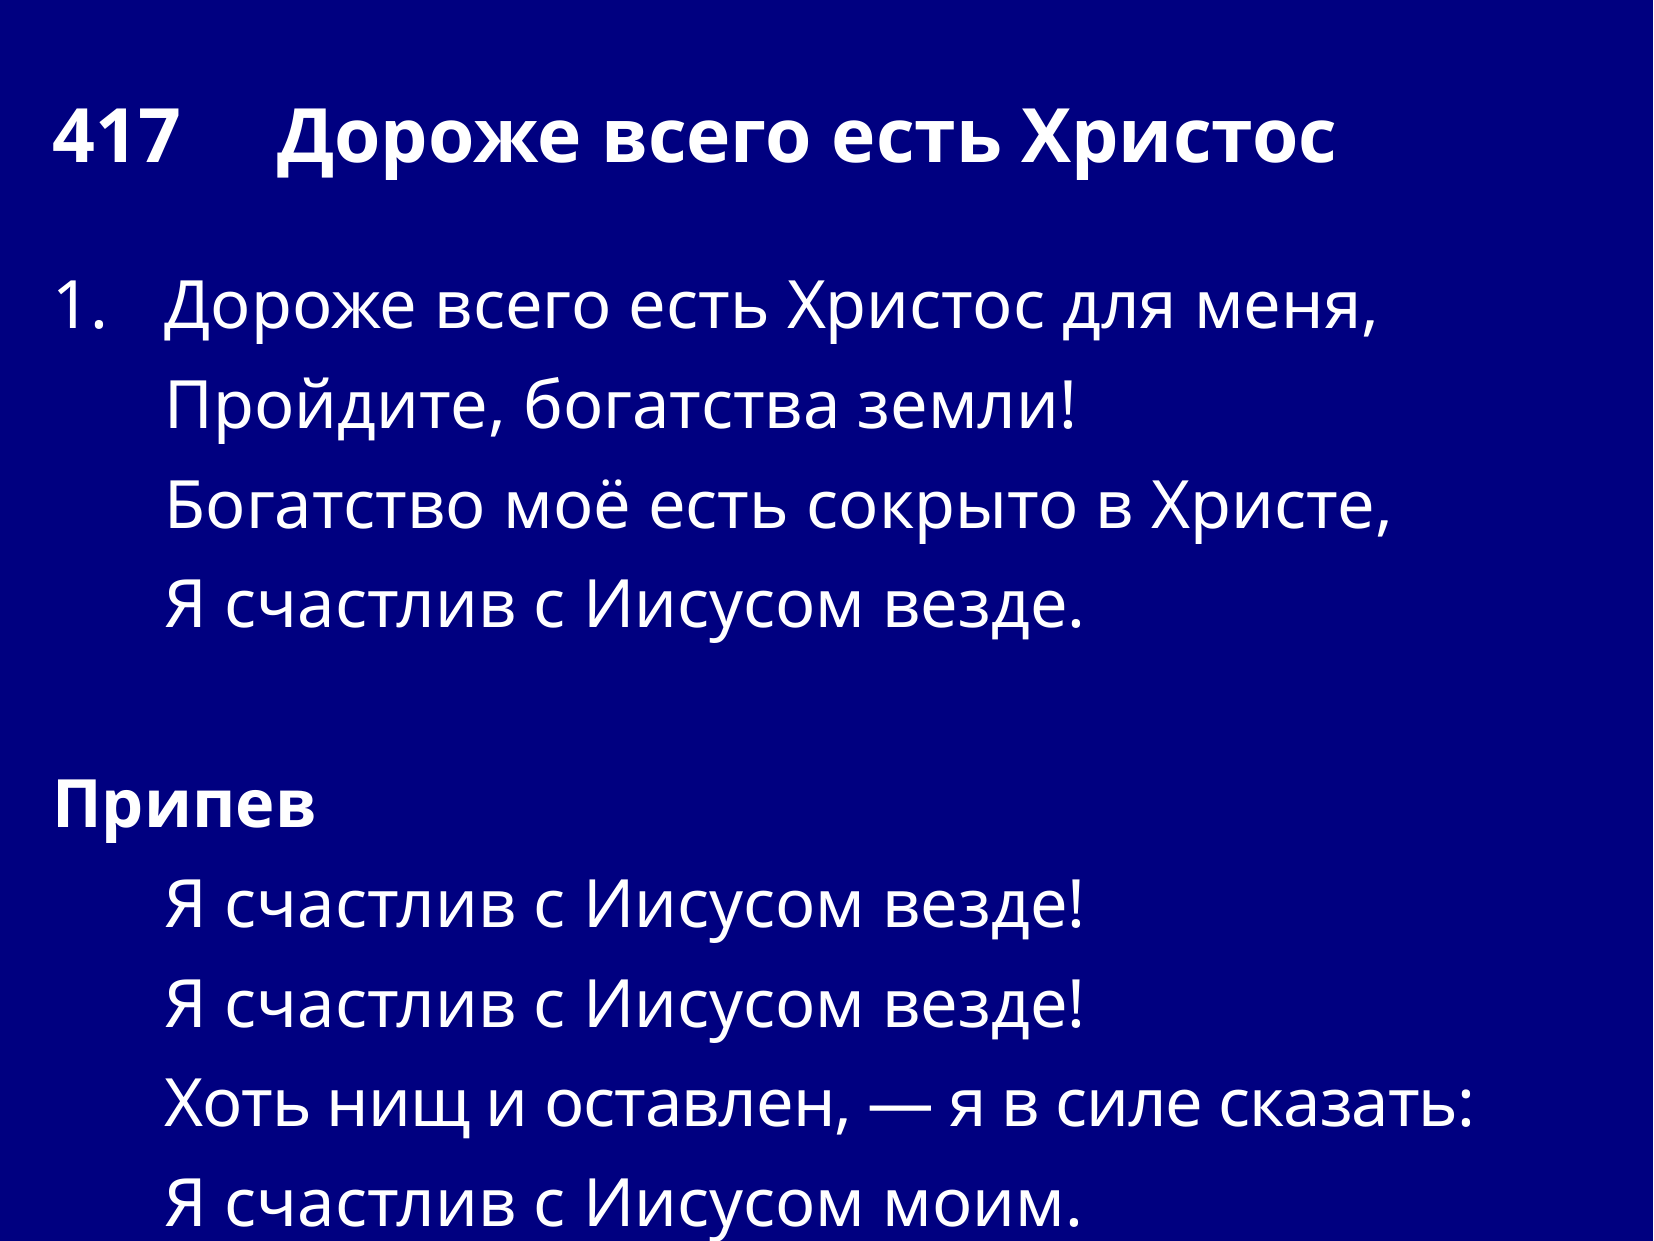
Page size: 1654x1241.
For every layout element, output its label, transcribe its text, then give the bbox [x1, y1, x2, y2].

text_box 417 Дороже всего есть Христос [37, 75, 1576, 188]
text_box 1. Дороже всего есть Христос для меня, Пройдите, богатства земли! Богатство моё есть сокрыто в Христе, Я счастлив с Иисусом везде. Припев Я счастлив с Иисусом везде! Я счастлив с Иисусом везде! Хоть нищ и оставлен, — я в силе сказать: Я счастлив с Иисусом моим. [37, 150, 1653, 1163]
